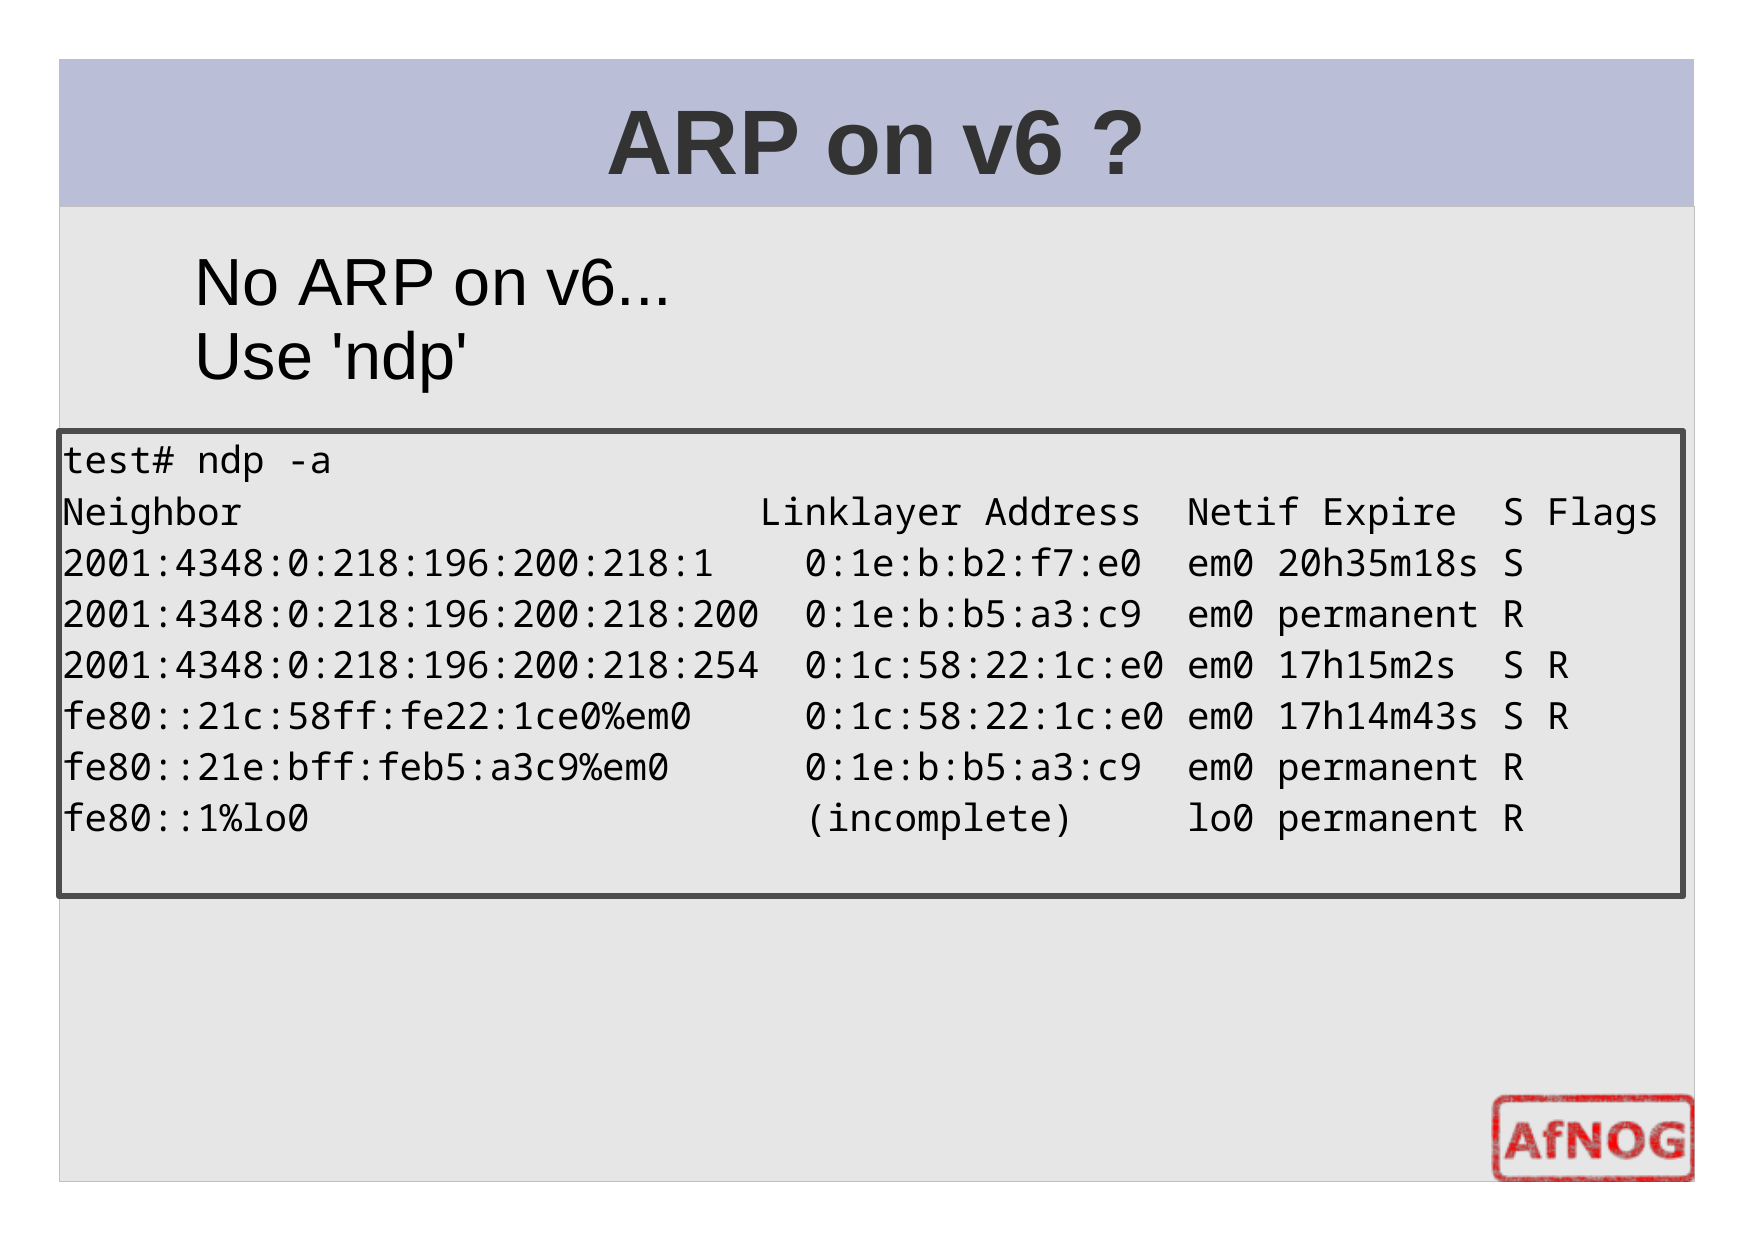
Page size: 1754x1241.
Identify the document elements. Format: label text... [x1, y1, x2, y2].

list No ARP on v6... Use 'ndp' [177, 244, 1574, 414]
picture [1490, 1092, 1695, 1182]
text_box test# ndp -a Neighbor Linklayer Address Netif Expire S Flags 2001:4348:0:218:196:200:218:1 0:1e:b:b2:f7:e0 em0 20h35m18s S 2001:4348:0:218:196:200:218:200 0:1e:b:b5:a3:c9 em0 permanent R 2001:4348:0:218:196:200:218:254 0:1c:58:22:1c:e0 em0 17h15m2s S R fe80::21c:58ff:fe22:1ce0%em0 0:1c:58:22:1c:e0 em0 17h14m43s S R fe80::21e:bff:feb5:a3c9%em0 0:1e:b:b5:a3:c9 em0 permanent R fe80::1%lo0 (incomplete) lo0 permanent R [59, 431, 1684, 775]
title ARP on v6 ? [59, 48, 1695, 237]
